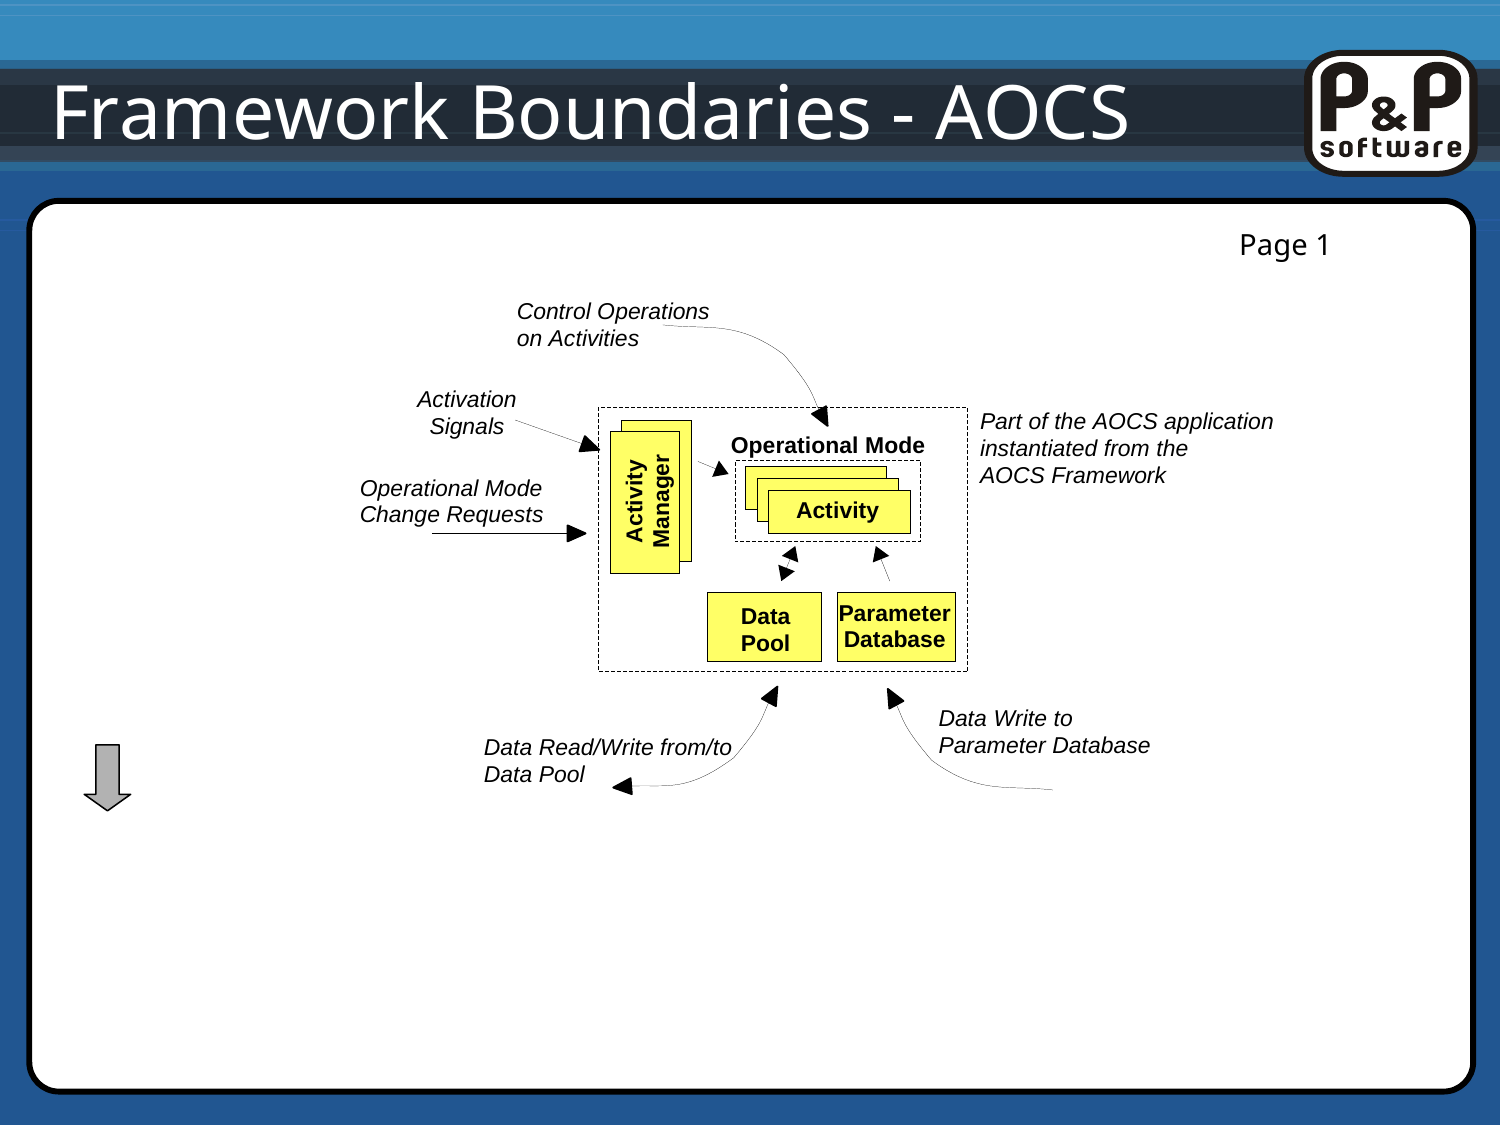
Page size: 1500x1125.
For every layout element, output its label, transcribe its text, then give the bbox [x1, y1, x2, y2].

text_box Operational Mode Change Requests [359, 474, 563, 539]
text_box Parameter Database [838, 599, 952, 662]
title Framework Boundaries - AOCS [50, 16, 1261, 204]
text_box [745, 468, 911, 534]
text_box Operational Mode [730, 431, 926, 468]
text_box [837, 592, 956, 662]
text_box Data Write to Parameter Database [938, 704, 1158, 769]
text_box [84, 744, 131, 811]
text_box Data Pool [740, 602, 810, 666]
text_box Activity [795, 496, 892, 541]
picture [0, 0, 1500, 239]
text_box Activity Manager [620, 436, 688, 549]
text_box [610, 420, 692, 574]
text_box Part of the AOCS application instantiated from the AOCS Framework [979, 407, 1296, 515]
text_box Data Read/Write from/to Data Pool [483, 733, 750, 799]
text_box Control Operations on Activities [516, 297, 720, 363]
text_box [707, 592, 822, 662]
text_box Activation Signals [417, 385, 527, 451]
